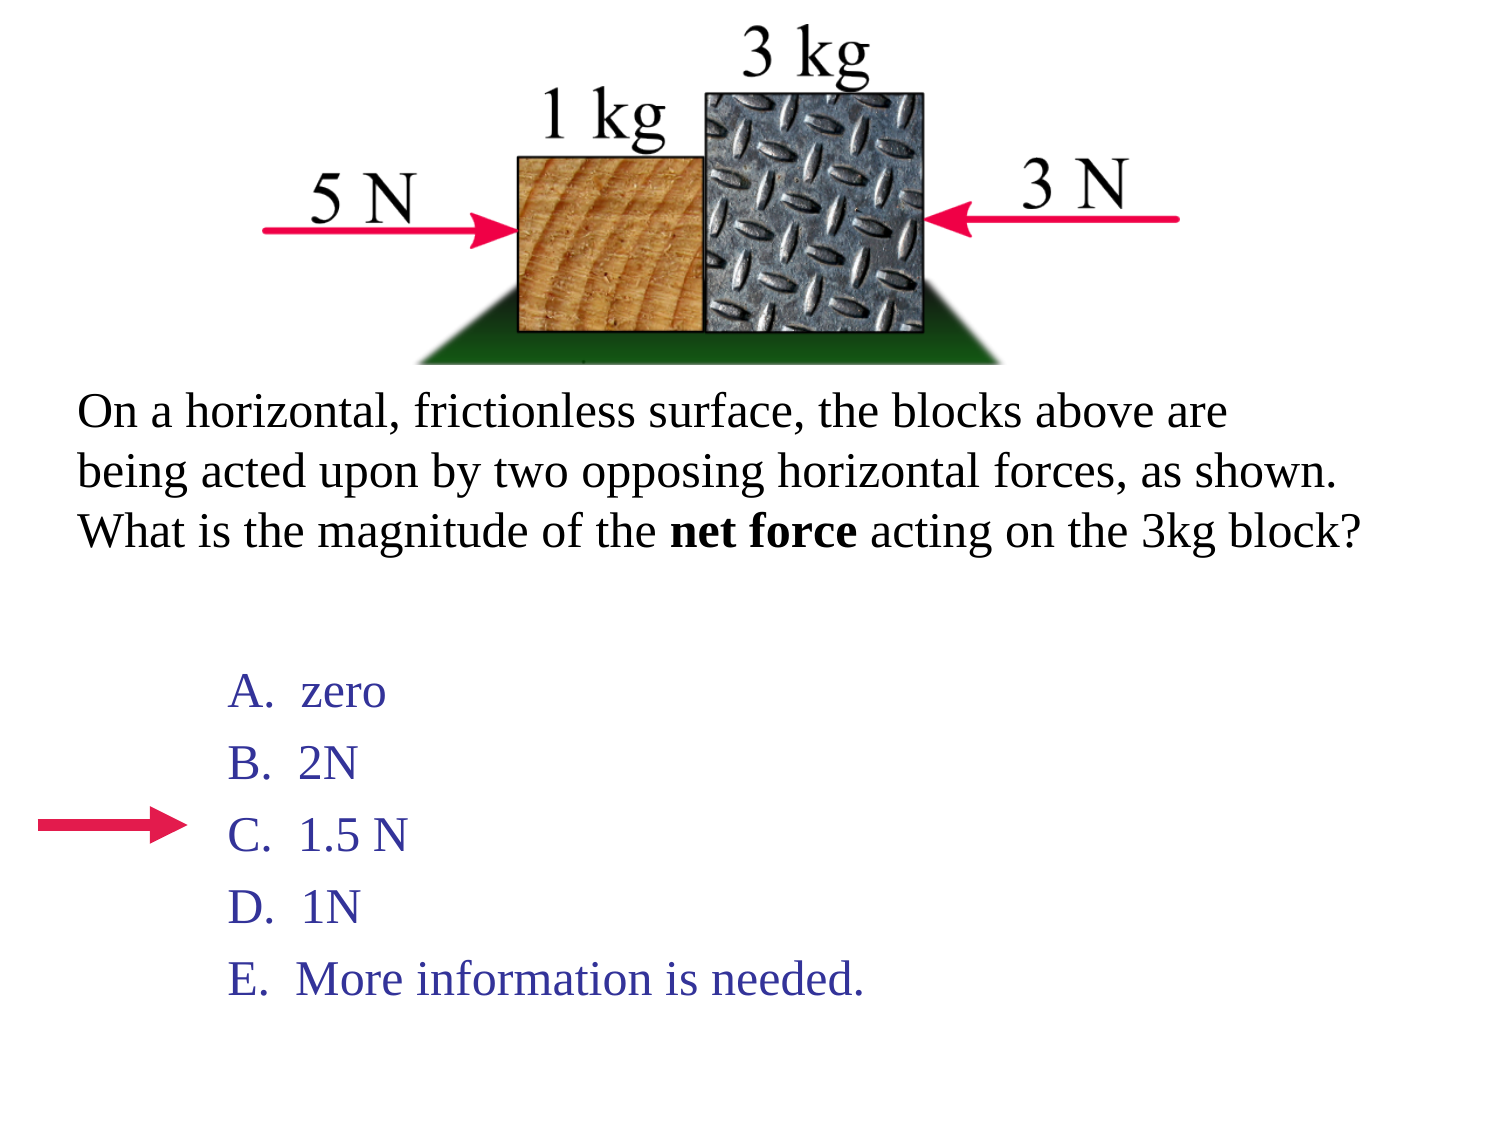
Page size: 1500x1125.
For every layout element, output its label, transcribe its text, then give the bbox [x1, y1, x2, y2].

text_box A. zero B. 2N C. 1.5 N D. 1N E. More information is needed. [212, 638, 1288, 1014]
picture [262, 24, 1180, 365]
text_box On a horizontal, frictionless surface, the blocks above are being acted upon by two opposing horizontal forces, as shown. What is the magnitude of the net force acting on the 3kg block? [62, 370, 1388, 566]
